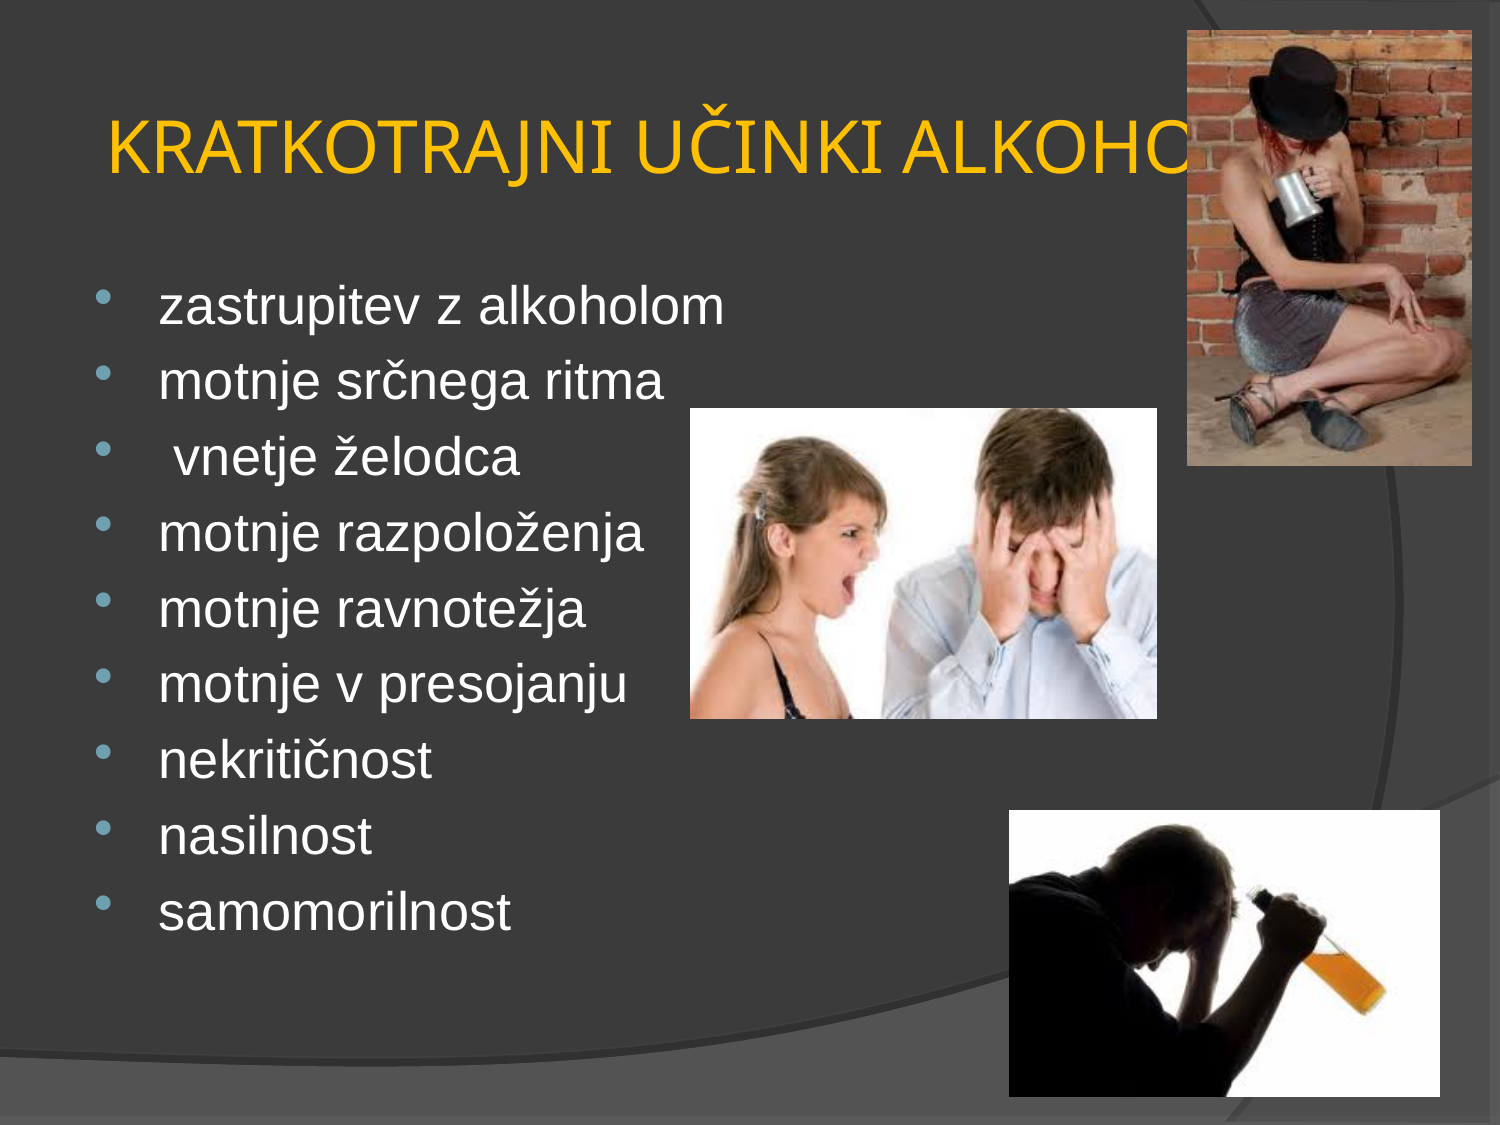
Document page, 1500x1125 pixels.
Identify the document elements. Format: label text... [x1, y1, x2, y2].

picture [1187, 30, 1472, 466]
title KRATKOTRAJNI UČINKI ALKOHOLA [75, 45, 1187, 233]
picture [1009, 810, 1440, 1097]
list zastrupitev z alkoholom motnje srčnega ritma vnetje želodca motnje razpoloženja motnje ravnotežja motnje v presojanju nekritičnost nasilnost samomorilnost [75, 262, 1300, 1005]
picture [690, 408, 1157, 719]
